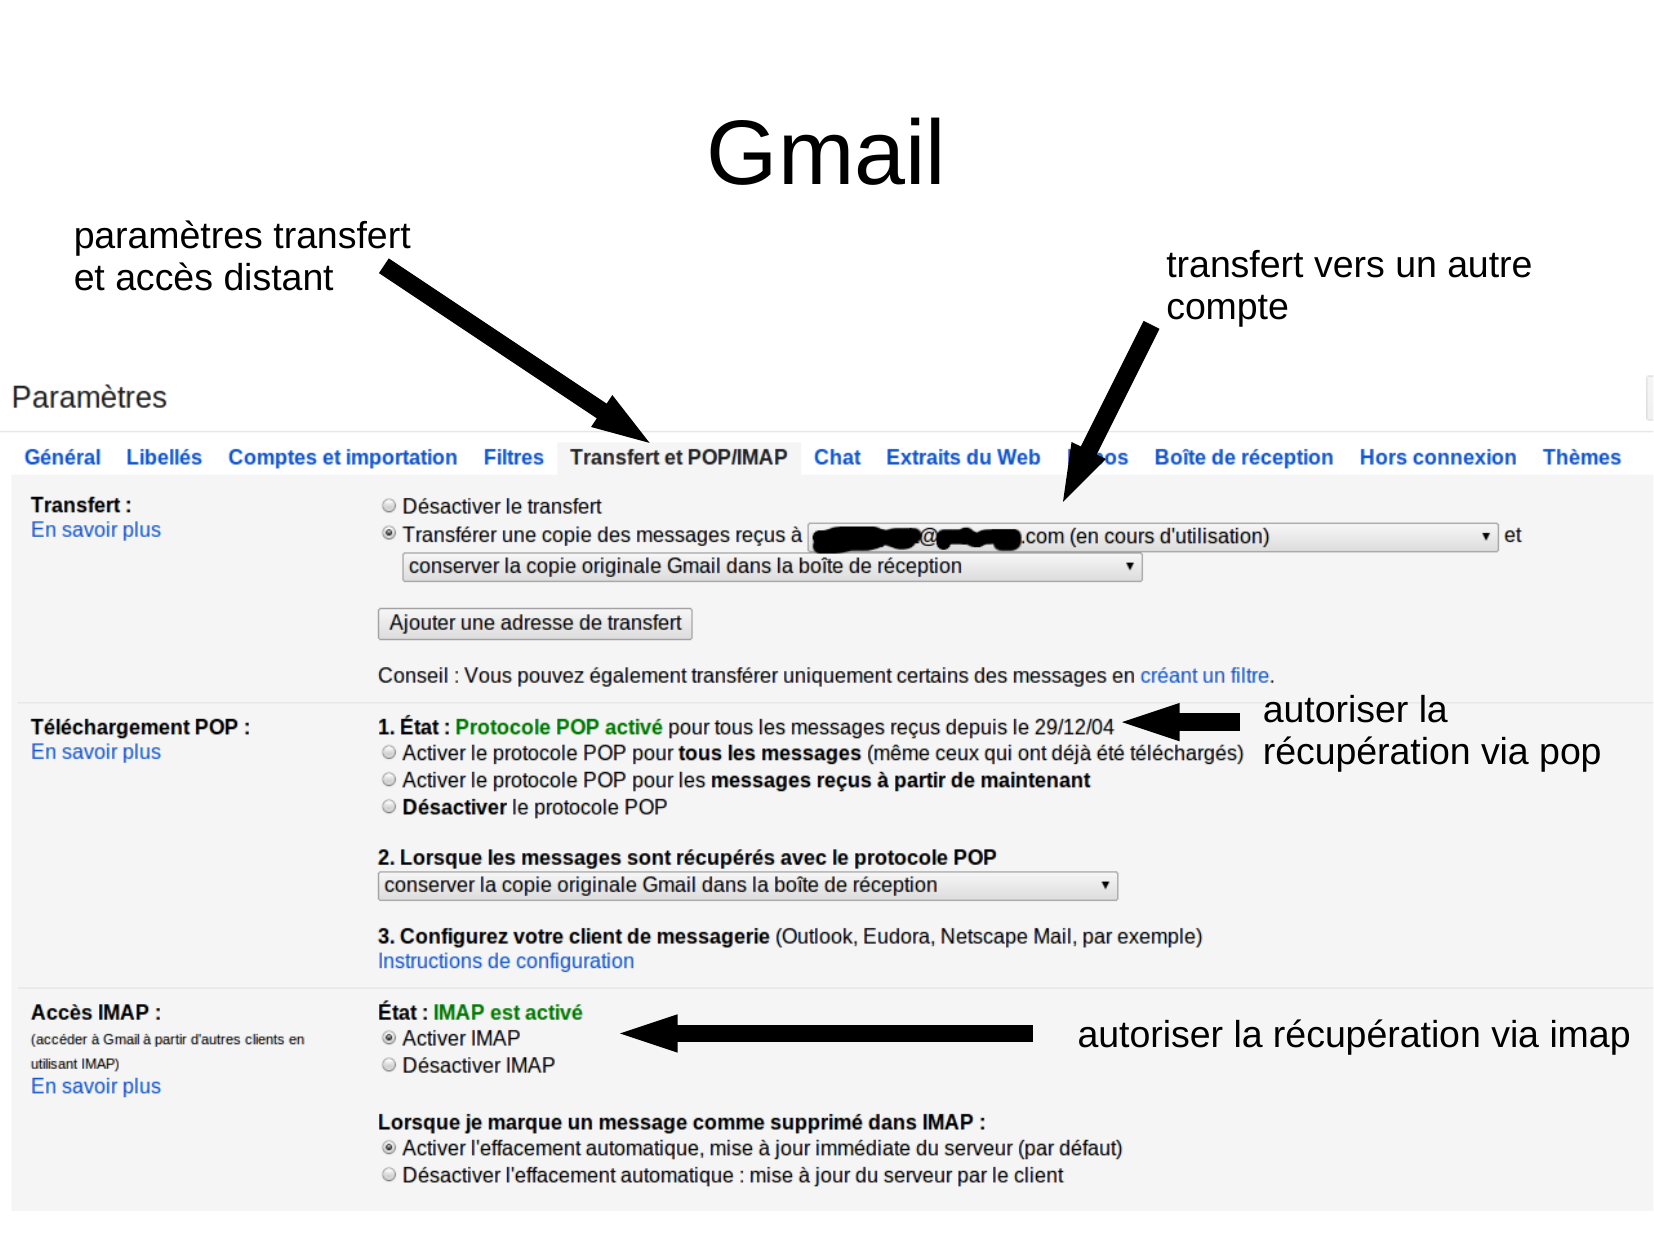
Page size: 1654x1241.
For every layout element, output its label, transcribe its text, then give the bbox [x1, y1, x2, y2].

text_box autoriser la récupération via pop [1248, 681, 1617, 781]
picture [0, 373, 1654, 1211]
text_box paramètres transfert et accès distant [59, 206, 437, 306]
title Gmail [82, 49, 1571, 257]
text_box autoriser la récupération via imap [1062, 1006, 1646, 1063]
text_box transfert vers un autre compte [1151, 236, 1559, 336]
